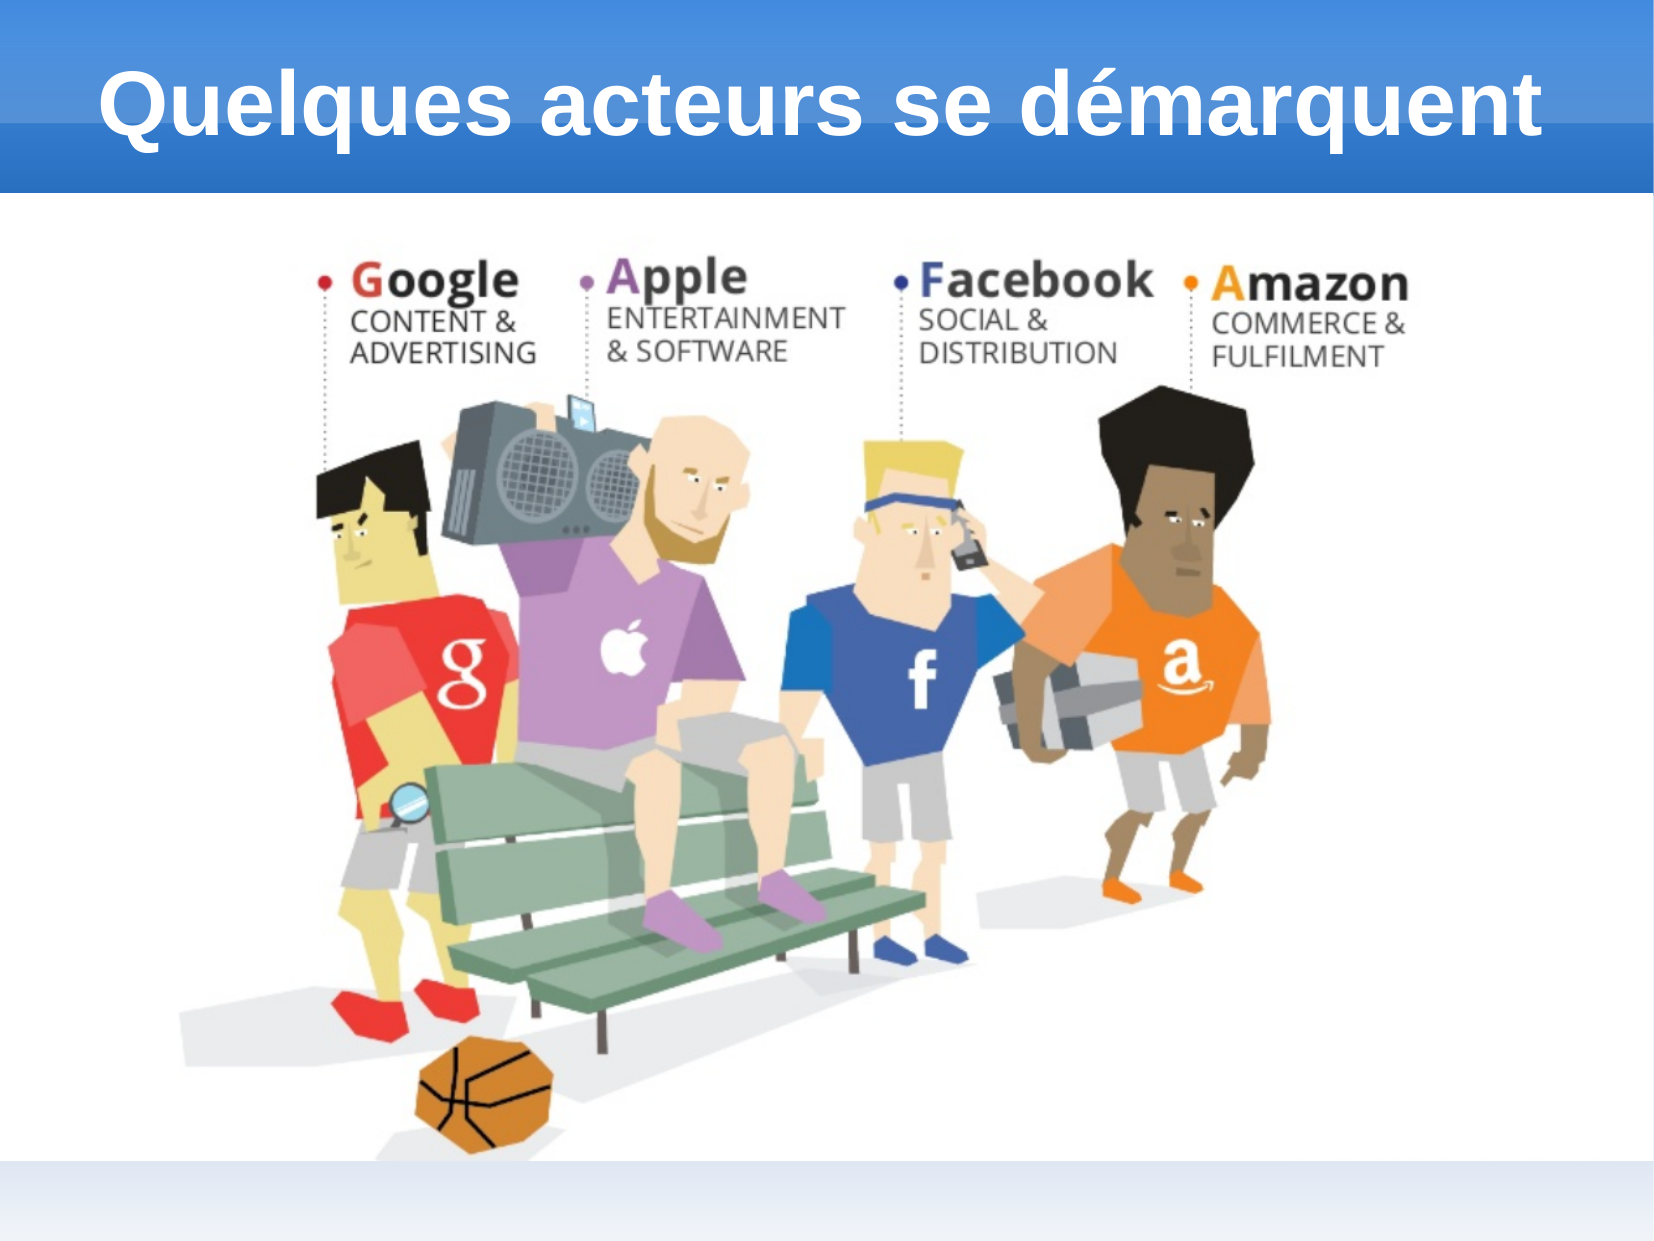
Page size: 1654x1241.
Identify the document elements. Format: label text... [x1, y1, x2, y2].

title Quelques acteurs se démarquent [76, 0, 1565, 193]
picture [0, 0, 1654, 1241]
